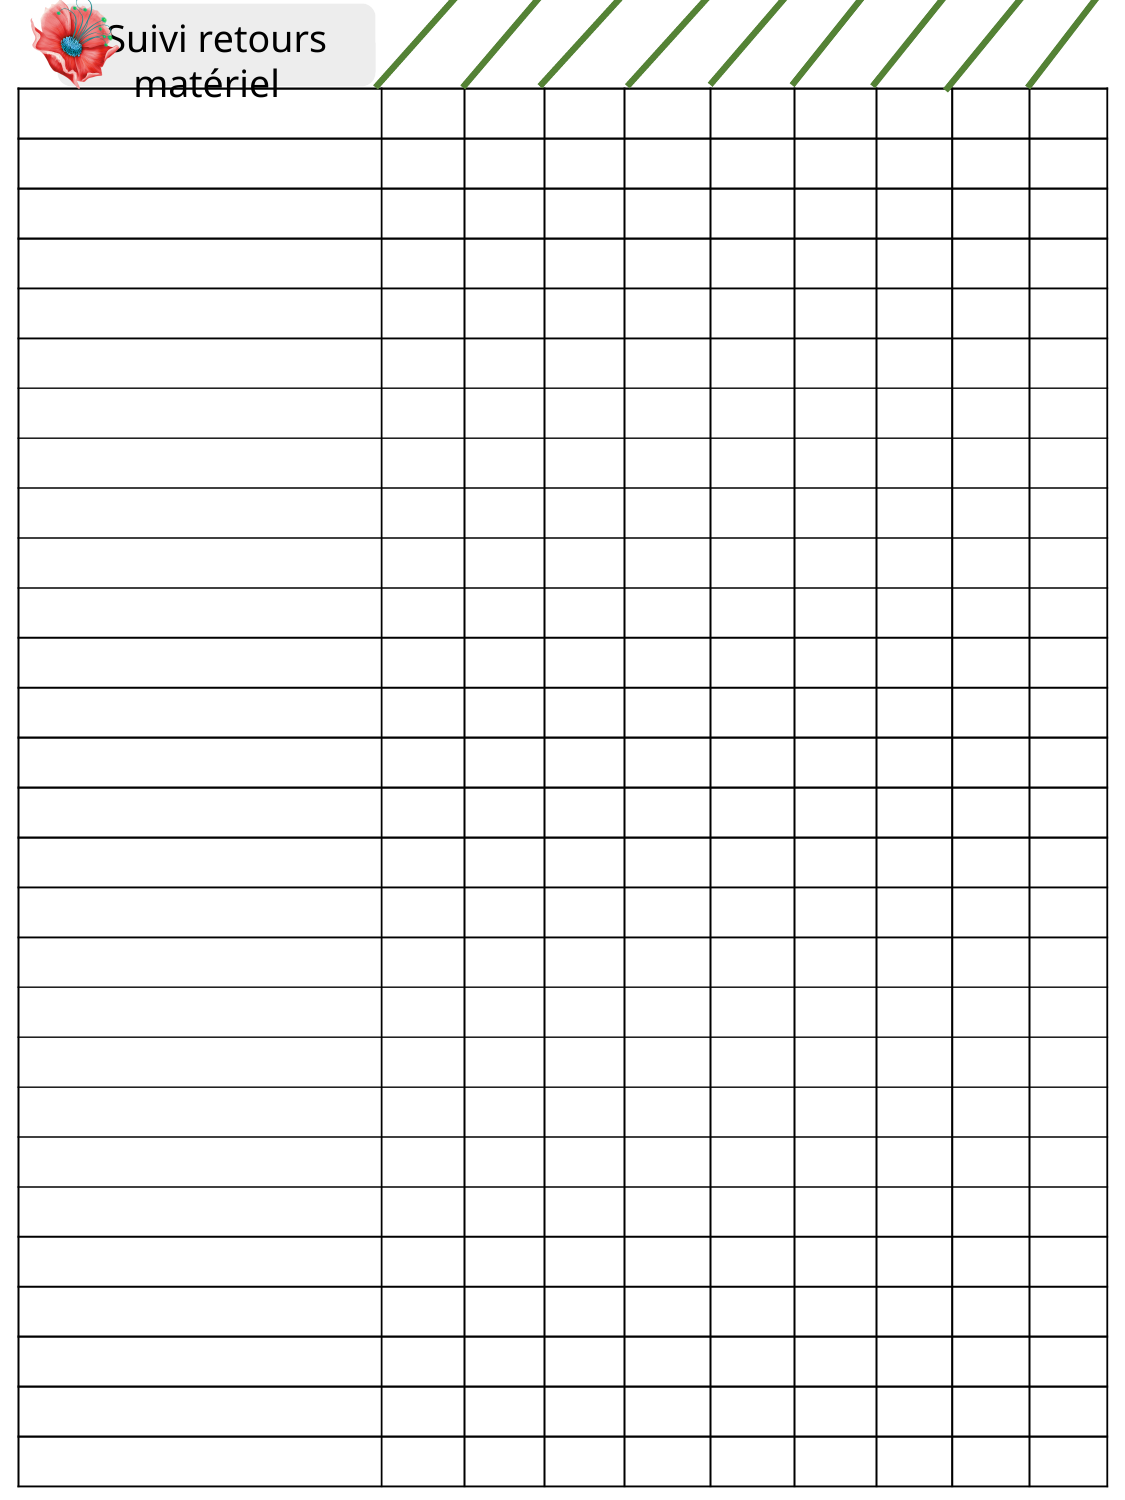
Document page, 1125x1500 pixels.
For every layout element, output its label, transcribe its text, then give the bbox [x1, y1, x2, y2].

picture [173, 87, 183, 95]
text_box Suivi retours matériel [134, 3, 376, 87]
picture [17, 0, 1109, 1488]
